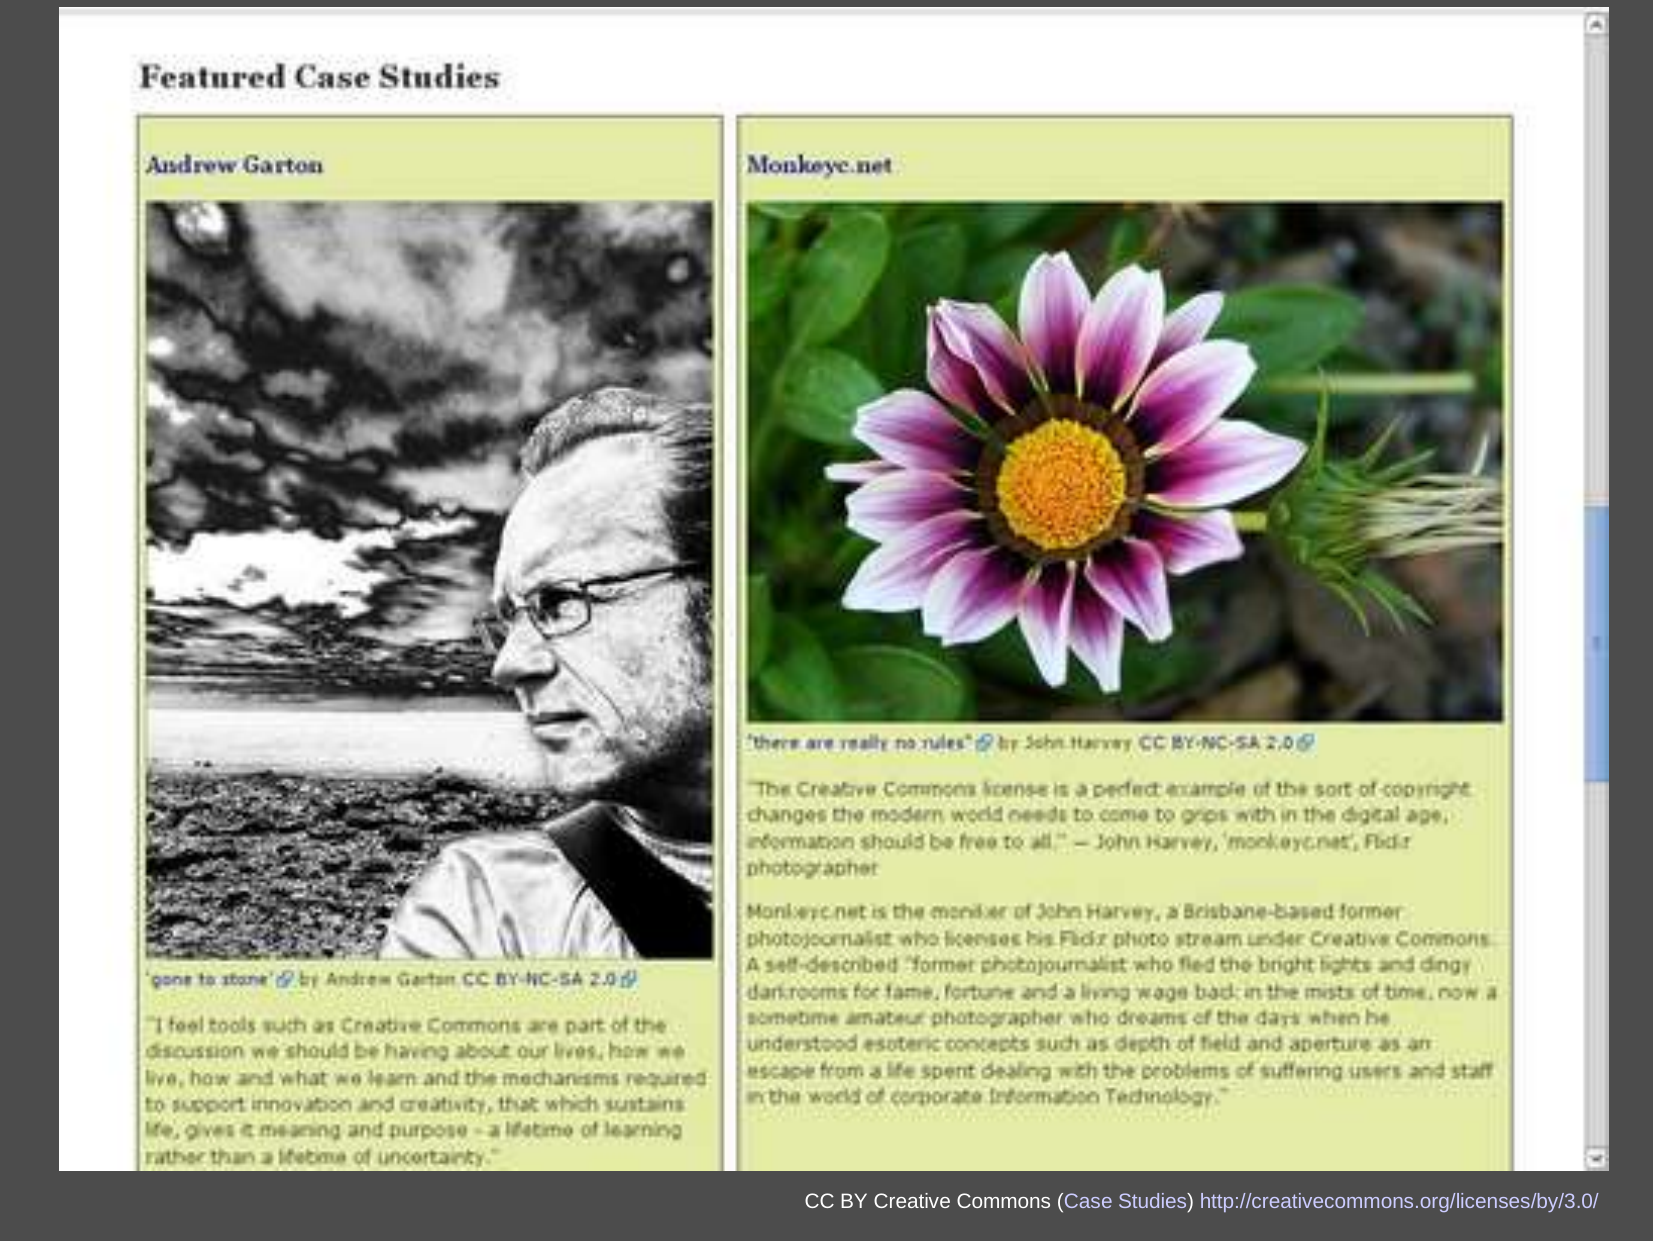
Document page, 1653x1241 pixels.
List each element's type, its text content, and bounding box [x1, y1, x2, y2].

picture [59, 7, 1609, 1171]
text_box CC BY Creative Commons (Case Studies) http://creativecommons.org/licenses/by/3.0/ [789, 1179, 1626, 1221]
